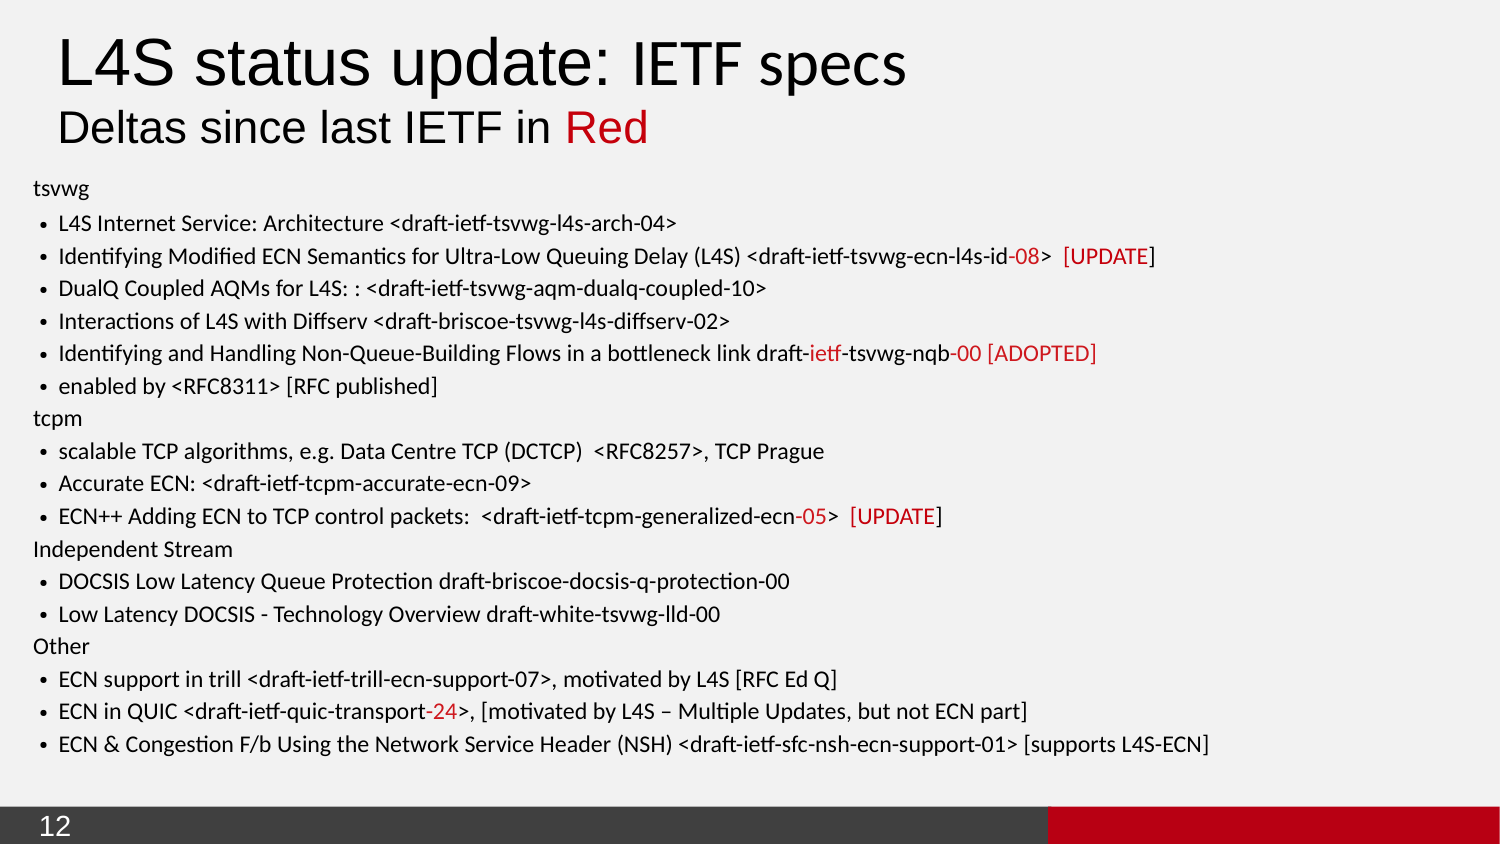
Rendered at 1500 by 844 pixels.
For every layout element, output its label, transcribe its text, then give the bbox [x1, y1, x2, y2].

title L4S status update: IETF specs Deltas since last IETF in Red [57, 13, 1445, 166]
list tsvwg L4S Internet Service: Architecture <draft-ietf-tsvwg-l4s-arch-04> Identifying Modified ECN Semantics for Ultra-Low Queuing Delay (L4S) <draft-ietf-tsvwg-ecn-l4s-id-08> [UPDATE] DualQ Coupled AQMs for L4S: : <draft-ietf-tsvwg-aqm-dualq-coupled-10> Interactions of L4S with Diffserv <draft-briscoe-tsvwg-l4s-diffserv-02> Identifying and Handling Non-Queue-Building Flows in a bottleneck link draft-ietf-tsvwg-nqb-00 [ADOPTED] enabled by <RFC8311> [RFC published] tcpm scalable TCP algorithms, e.g. Data Centre TCP (DCTCP) <RFC8257>, TCP Prague Accurate ECN: <draft-ietf-tcpm-accurate-ecn-09> ECN++ Adding ECN to TCP control packets: <draft-ietf-tcpm-generalized-ecn-05> [UPDATE] Independent Stream DOCSIS Low Latency Queue Protection draft-briscoe-docsis-q-protection-00 Low Latency DOCSIS - Technology Overview draft-white-tsvwg-lld-00 Other ECN support in trill <draft-ietf-trill-ecn-support-07>, motivated by L4S [RFC Ed Q] ECN in QUIC <draft-ietf-quic-transport-24>, [motivated by L4S – Multiple Updates, but not ECN part] ECN & Congestion F/b Using the Network Service Header (NSH) <draft-ietf-sfc-nsh-ecn-support-01> [supports L4S-ECN] [33, 178, 1410, 775]
